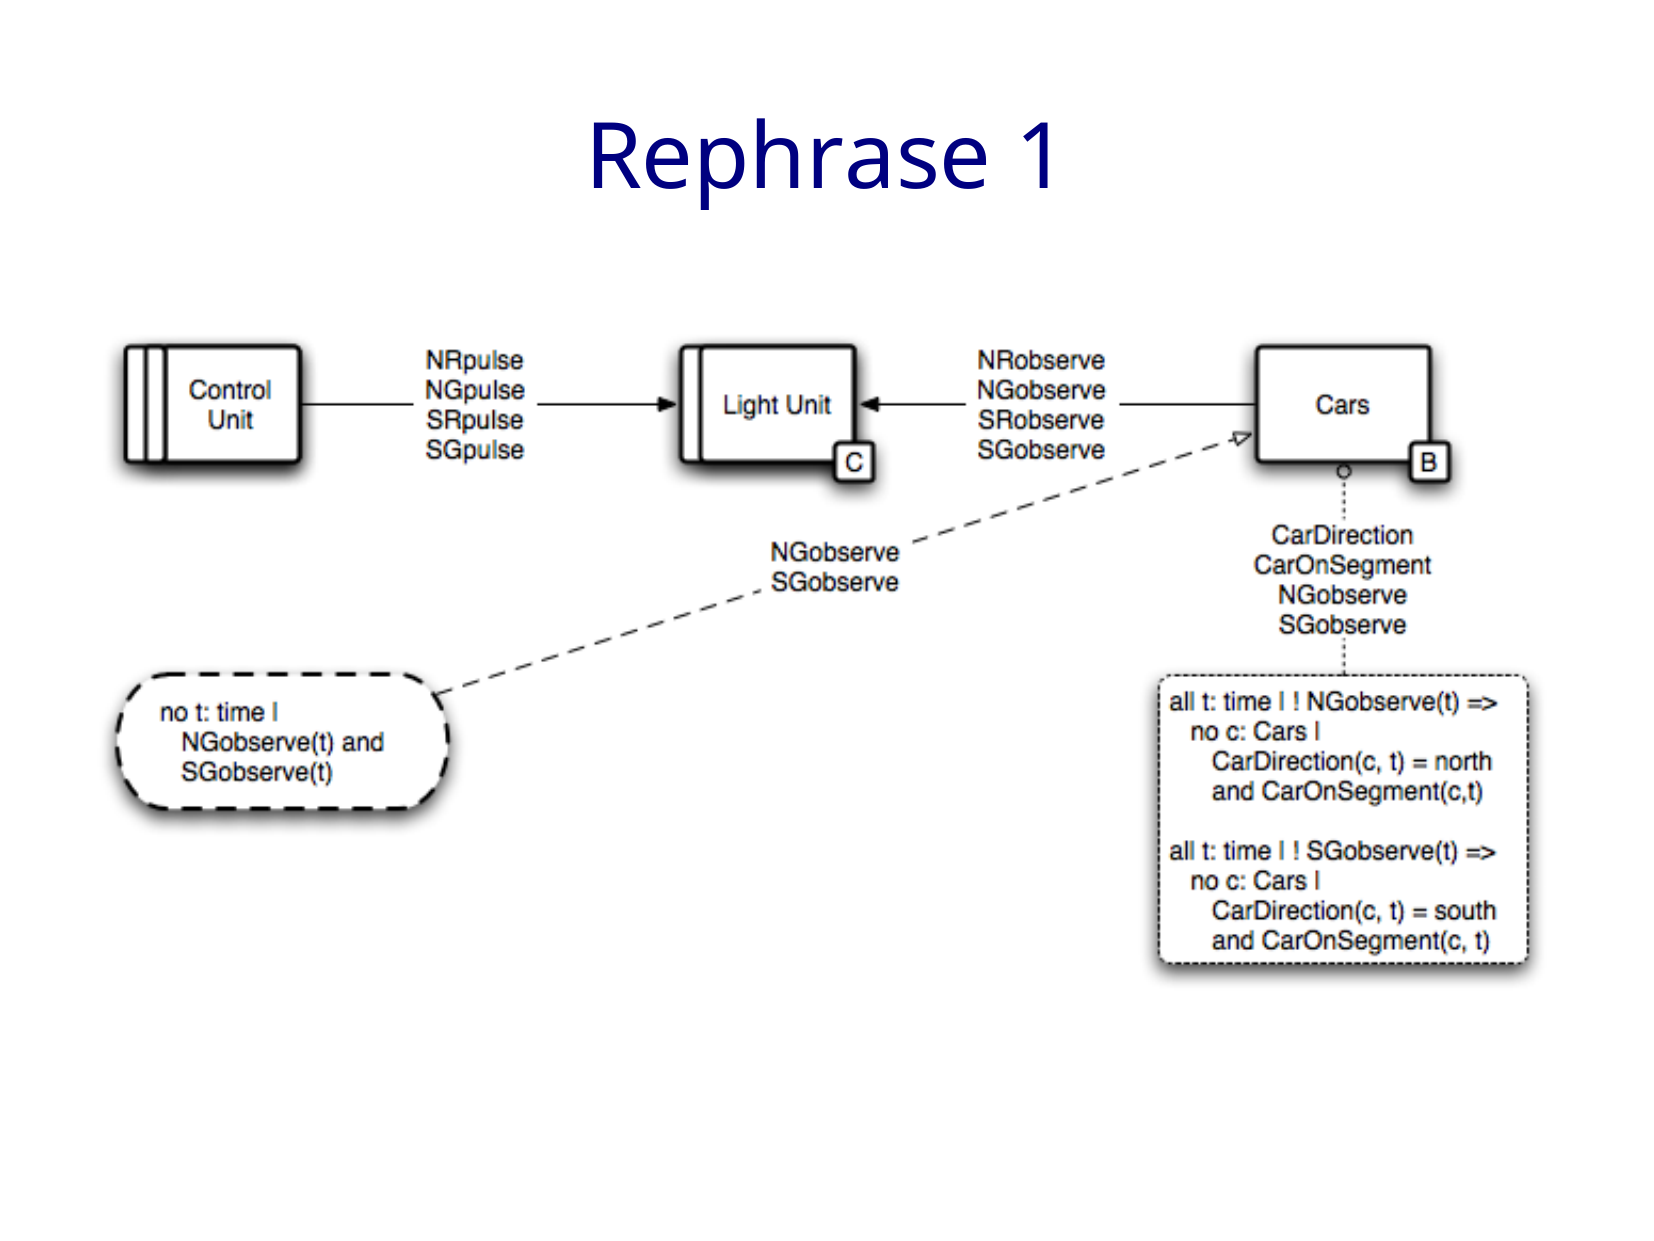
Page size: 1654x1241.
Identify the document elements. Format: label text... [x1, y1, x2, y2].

picture [75, 310, 1570, 1014]
title Rephrase 1 [82, 49, 1571, 257]
